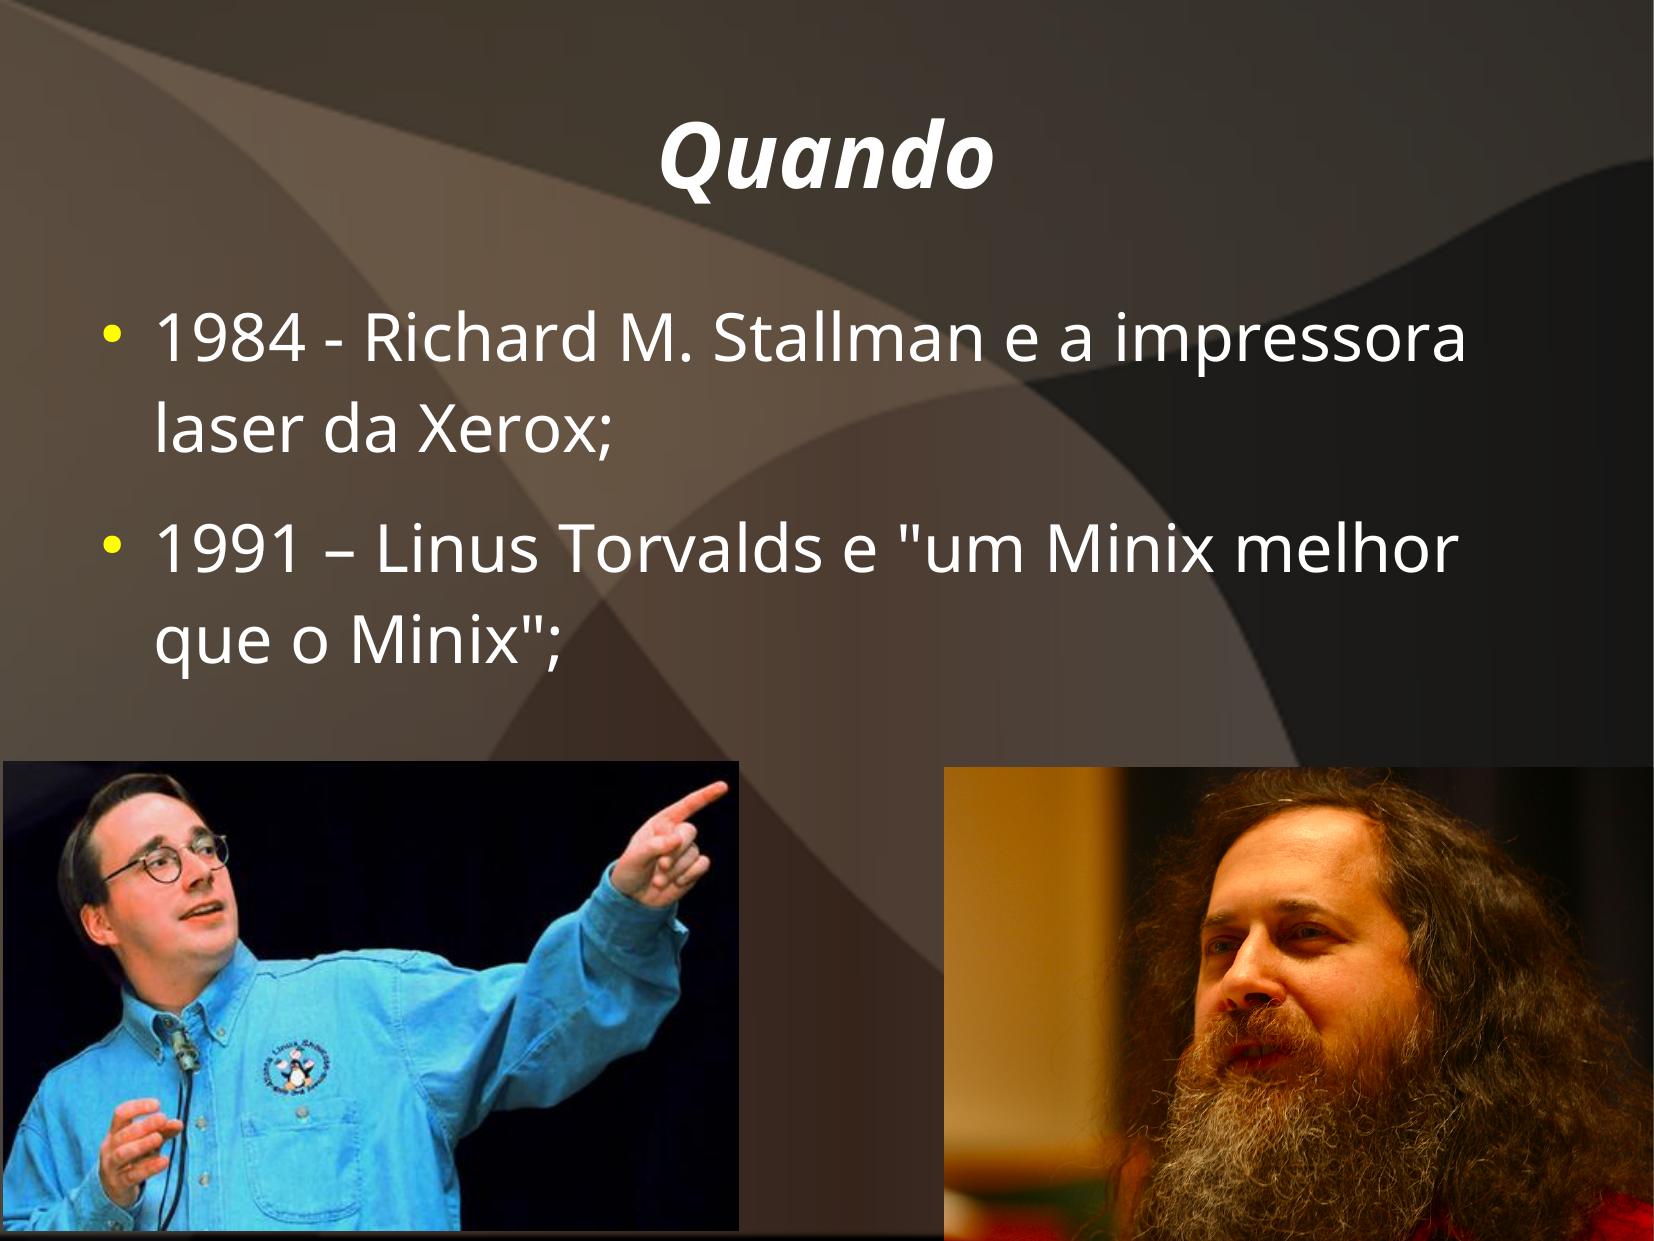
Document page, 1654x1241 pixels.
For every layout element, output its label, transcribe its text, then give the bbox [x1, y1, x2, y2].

list 1984 - Richard M. Stallman e a impressora laser da Xerox; 1991 – Linus Torvalds e "um Minix melhor que o Minix"; [82, 290, 1571, 995]
picture [0, 0, 1654, 1241]
title Quando [82, 49, 1571, 257]
